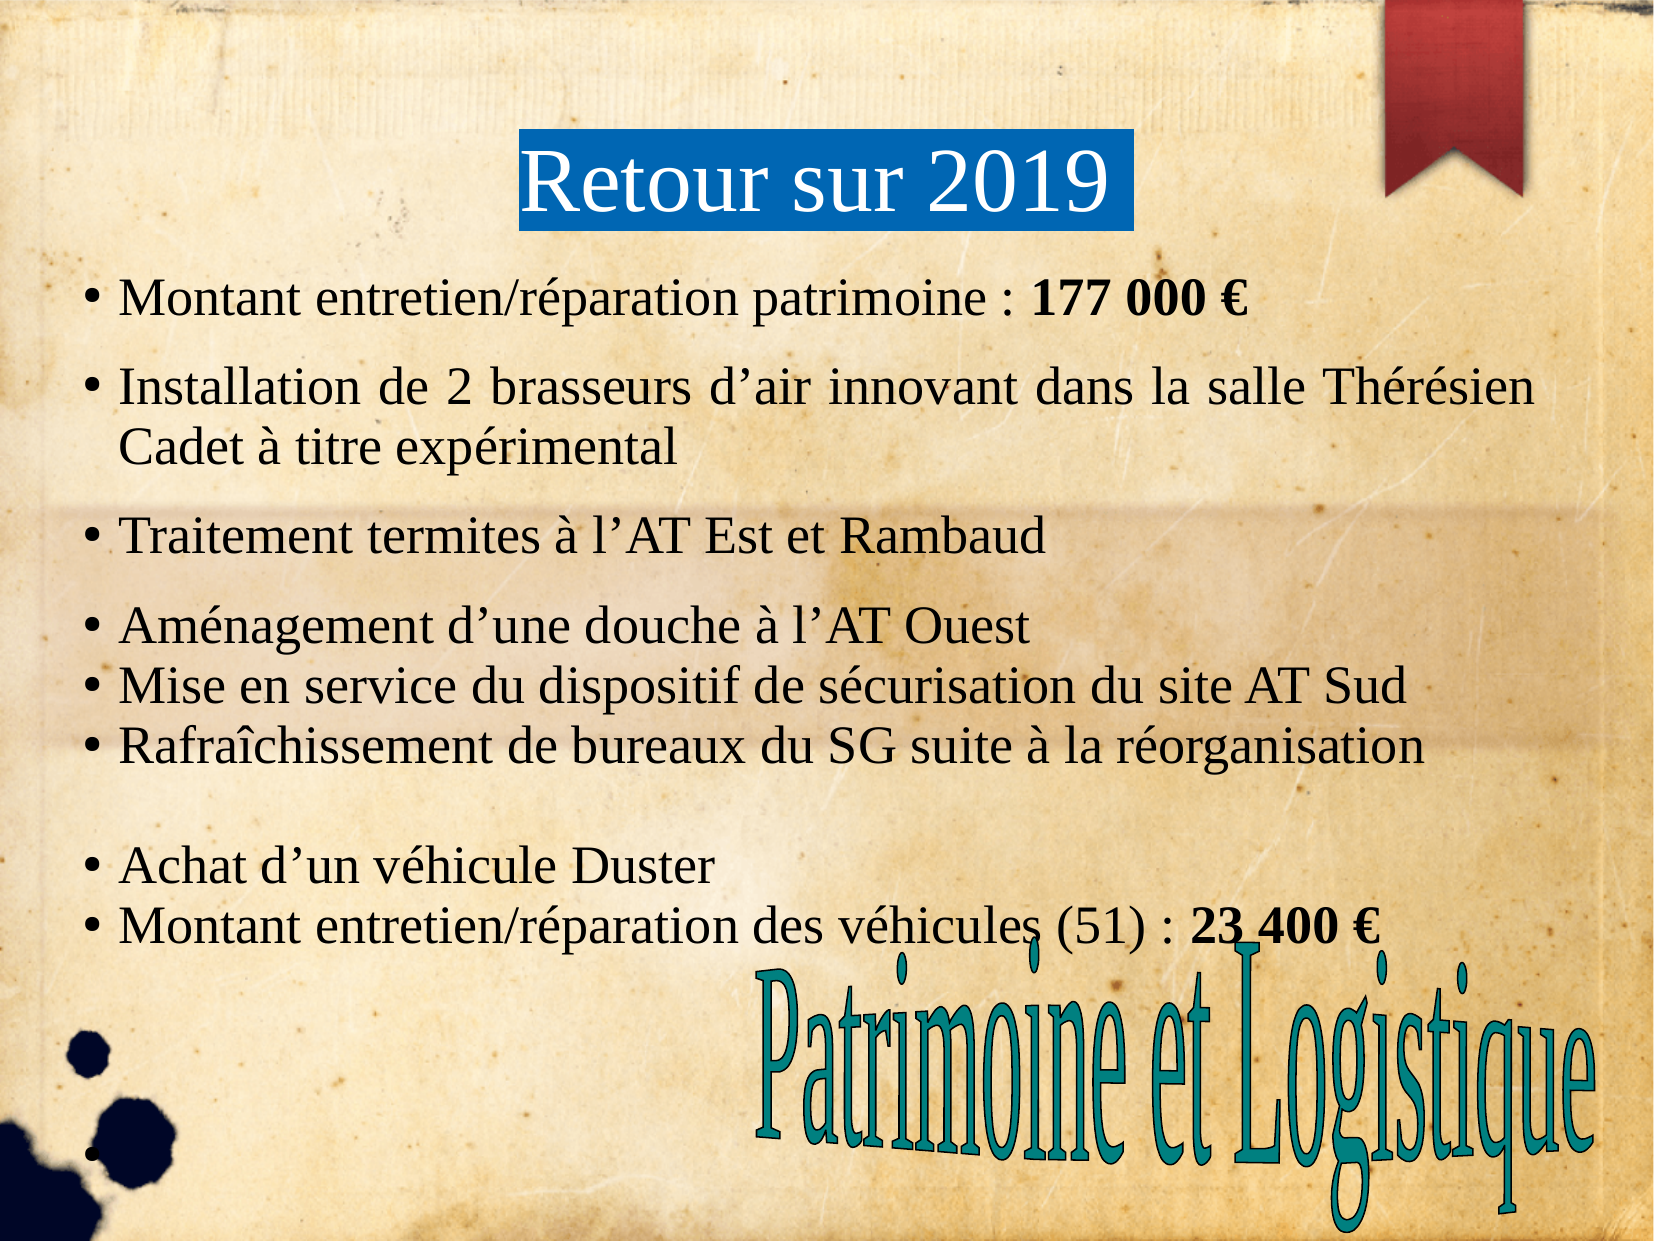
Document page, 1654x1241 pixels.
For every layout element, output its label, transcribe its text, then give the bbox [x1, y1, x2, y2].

text_box Patrimoine et Logistique [892, 1012, 913, 1150]
text_box Patrimoine et Logistique [1331, 996, 1369, 1233]
list Montant entretien/réparation patrimoine : 177 000 € Installation de 2 brasseurs d’air innovant dans la salle Thérésien Cadet à titre expérimental Traitement termites à l’AT Est et Rambaud Aménagement d’une douche à l’AT Ouest Mise en service du dispositif de sécurisation du site AT Sud Rafraîchissement de bureaux du SG suite à la réorganisation Achat d’un véhicule Duster Montant entretien/réparation des véhicules (51) : 23 400 € [82, 177, 1538, 1241]
text_box Patrimoine et Logistique [1188, 972, 1211, 1166]
text_box Patrimoine et Logistique [1518, 1026, 1559, 1155]
text_box Patrimoine et Logistique [1563, 1028, 1595, 1153]
text_box Patrimoine et Logistique [983, 1003, 1020, 1160]
text_box Patrimoine et Logistique [915, 1005, 980, 1155]
text_box Patrimoine et Logistique [1452, 1021, 1473, 1157]
text_box Patrimoine et Logistique [1235, 942, 1280, 1163]
text_box Patrimoine et Logistique [1024, 1005, 1046, 1160]
text_box Patrimoine et Logistique [863, 1009, 890, 1147]
text_box Patrimoine et Logistique [1397, 1013, 1425, 1162]
text_box Patrimoine et Logistique [1288, 1004, 1325, 1167]
text_box Patrimoine et Logistique [1428, 988, 1451, 1160]
text_box Patrimoine et Logistique [1372, 1014, 1393, 1161]
text_box Patrimoine et Logistique [1477, 1019, 1516, 1214]
text_box Patrimoine et Logistique [803, 1014, 838, 1145]
picture [0, 0, 1654, 1241]
text_box Patrimoine et Logistique [1048, 1001, 1089, 1161]
text_box Patrimoine et Logistique [1152, 1002, 1185, 1165]
title Retour sur 2019 [82, 76, 1571, 284]
text_box Patrimoine et Logistique [756, 969, 798, 1139]
text_box Patrimoine et Logistique [1092, 1002, 1125, 1164]
text_box Patrimoine et Logistique [839, 986, 862, 1148]
